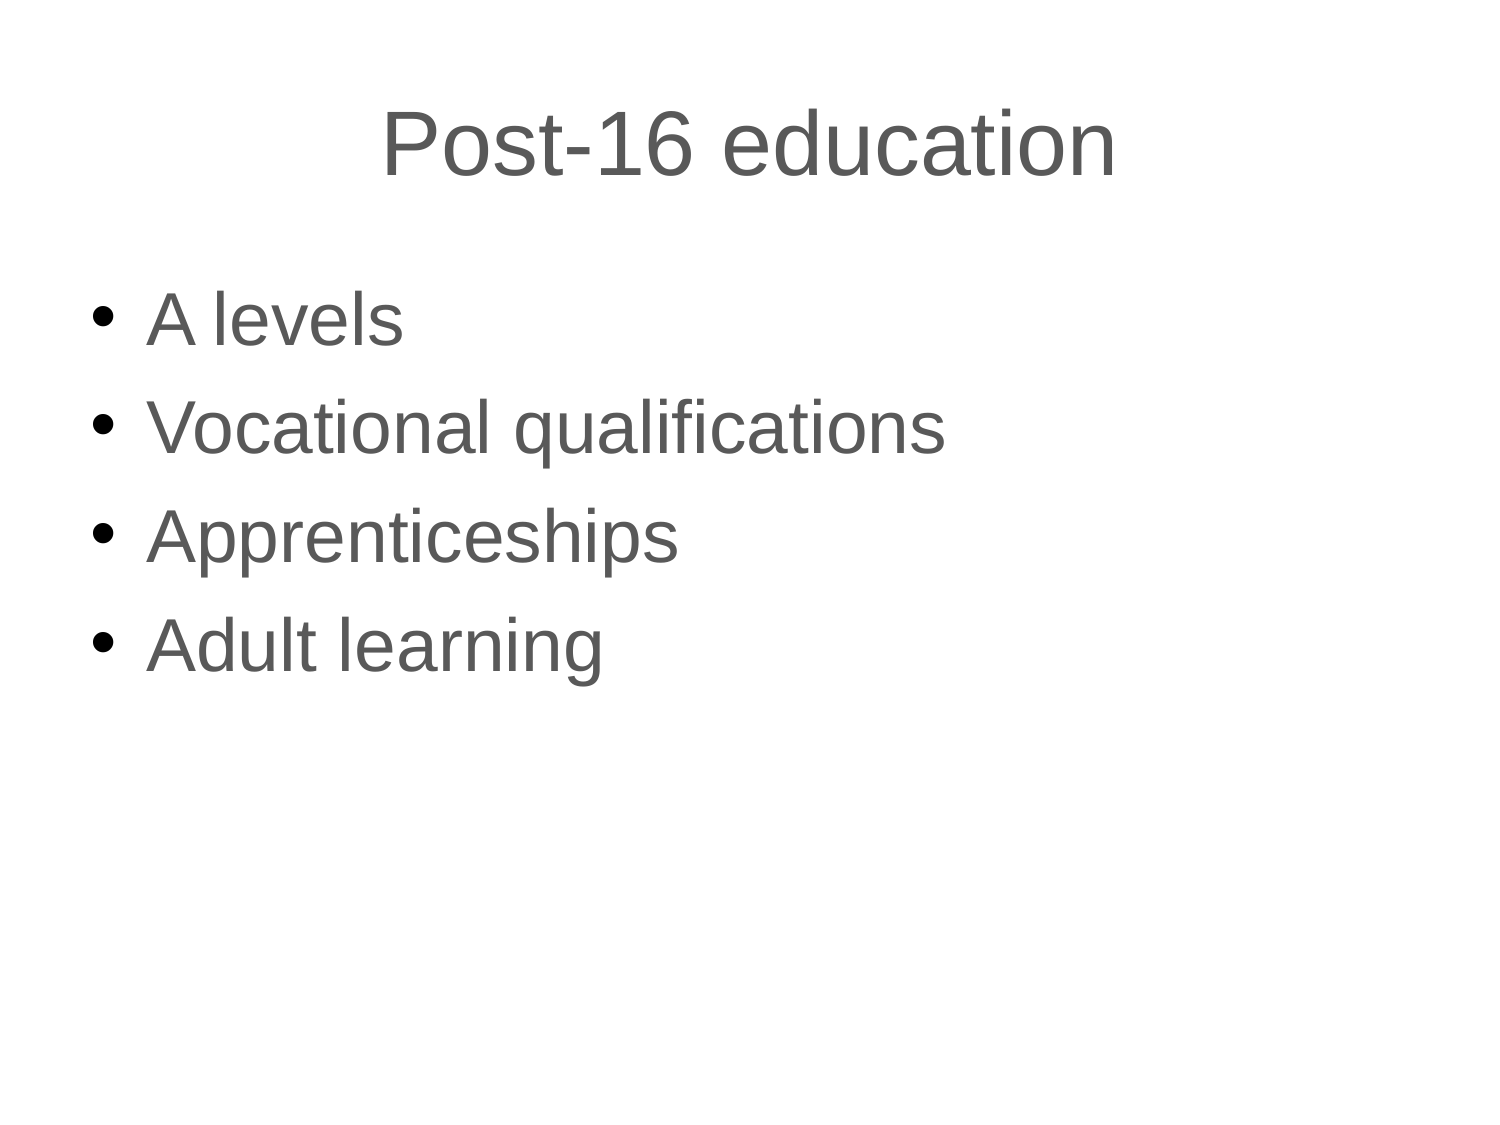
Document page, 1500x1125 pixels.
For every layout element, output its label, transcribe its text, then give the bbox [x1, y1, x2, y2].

list A levels Vocational qualifications Apprenticeships Adult learning [75, 262, 1426, 1005]
title Post-16 education [75, 45, 1426, 233]
